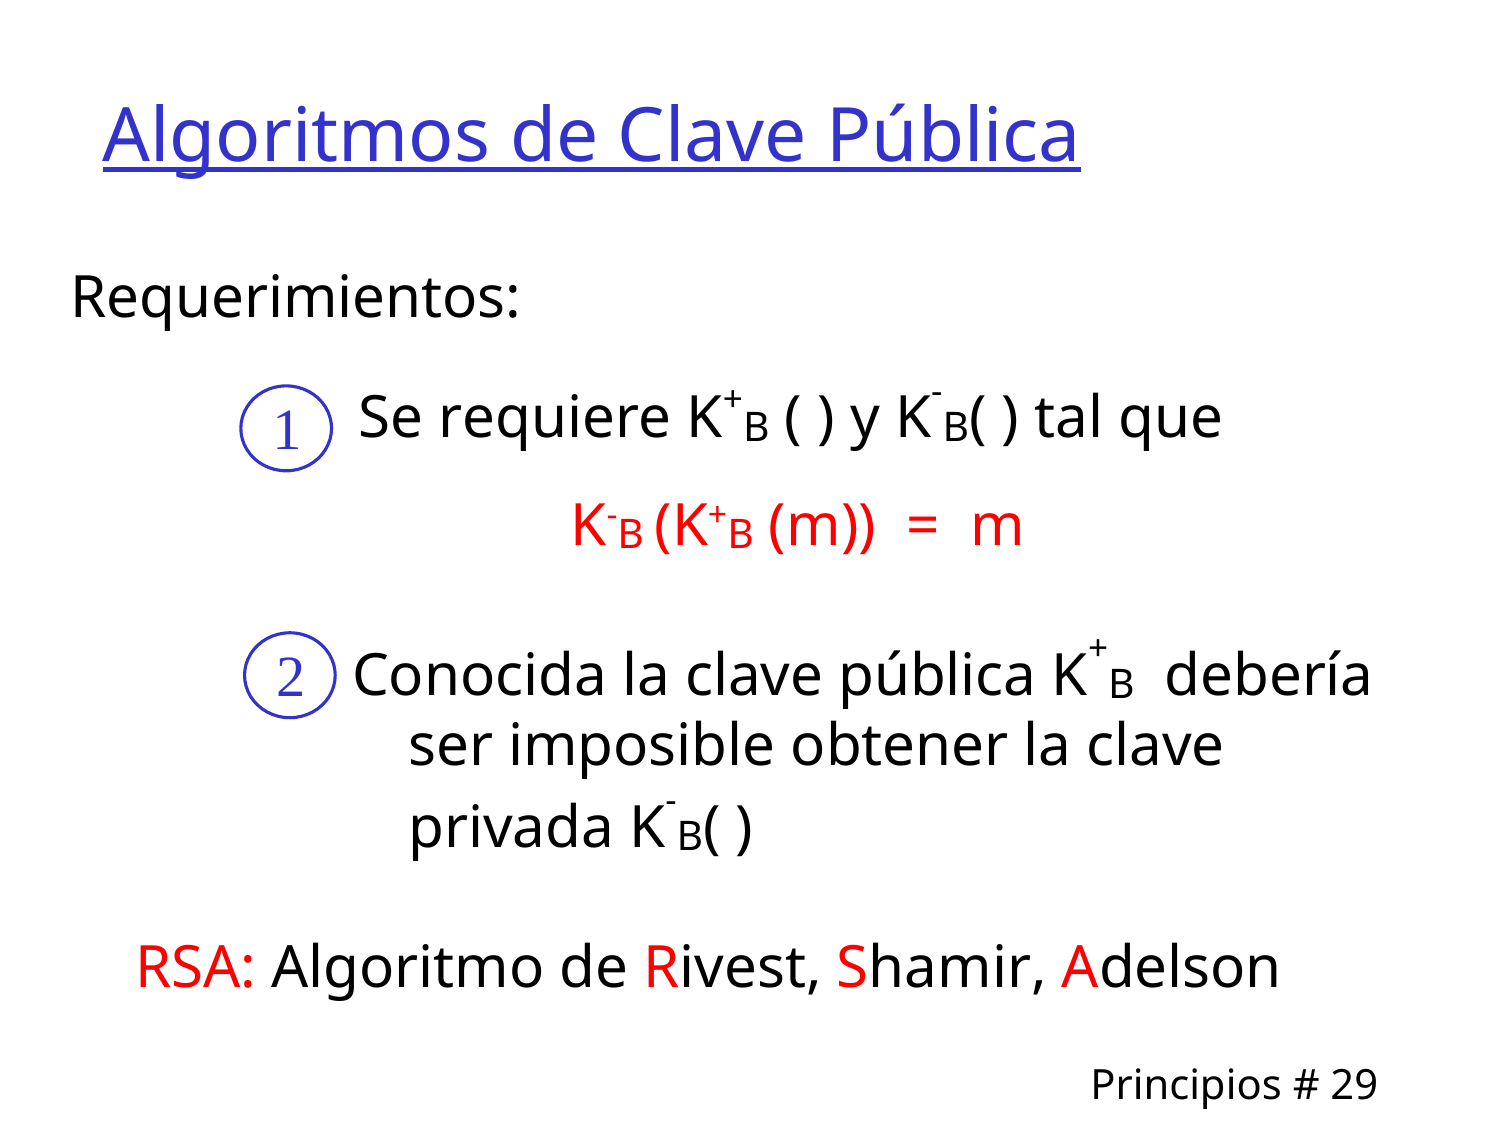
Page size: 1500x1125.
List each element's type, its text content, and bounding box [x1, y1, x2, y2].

list Se requiere K+B ( ) y K-B( ) tal que [343, 360, 1323, 488]
text_box [317, 397, 332, 460]
text_box [240, 395, 257, 461]
title Algoritmos de Clave Pública [87, 37, 1363, 225]
text_box 1 [257, 383, 317, 469]
text_box [321, 644, 336, 707]
text_box 2 [261, 630, 321, 716]
text_box Requerimientos: [55, 251, 537, 338]
text_box K-B (K+B (m)) = m [555, 479, 1055, 565]
list Conocida la clave pública K+B debería ser imposible obtener la clave privada K-B( ) [337, 618, 1412, 913]
text_box RSA: Algoritmo de Rivest, Shamir, Adelson [120, 921, 1297, 1007]
text_box [244, 642, 261, 708]
